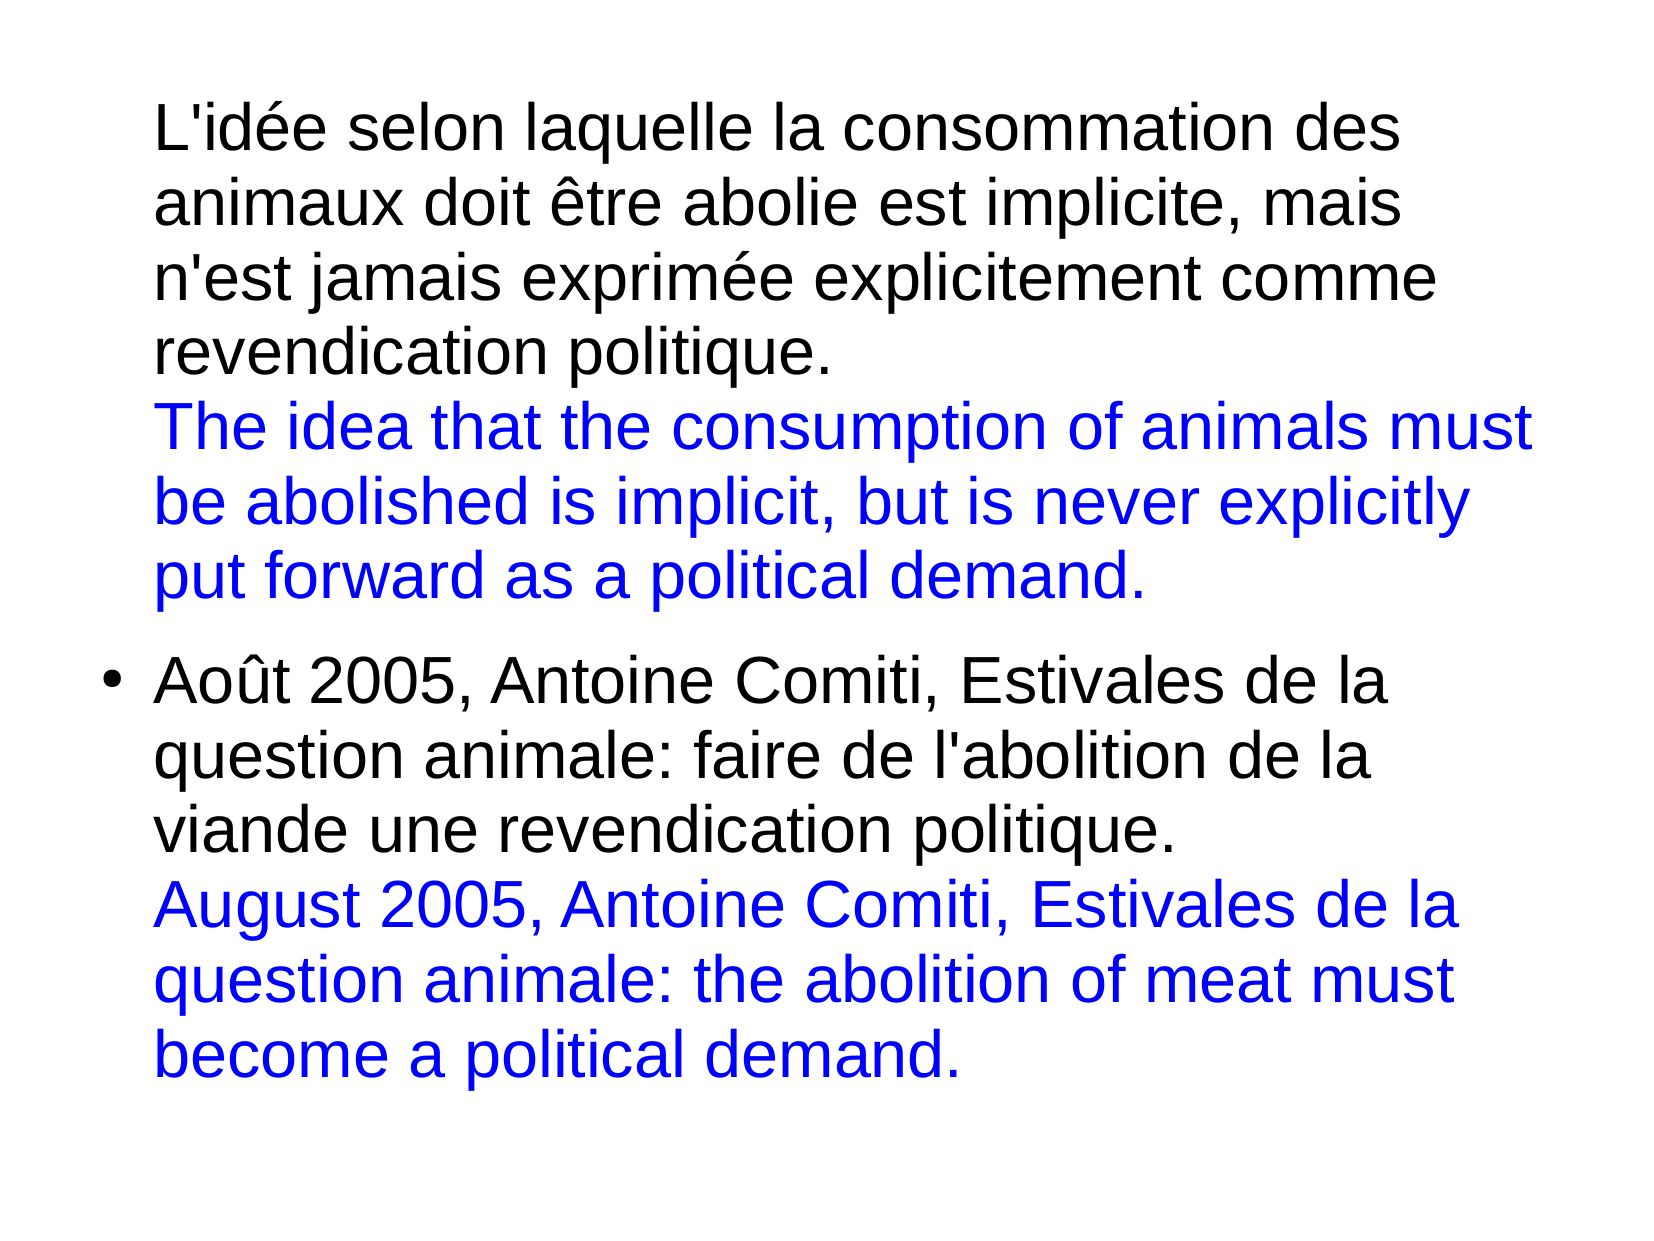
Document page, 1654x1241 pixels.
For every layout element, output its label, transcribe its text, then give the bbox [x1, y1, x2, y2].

list L'idée selon laquelle la consommation des animaux doit être abolie est implicite, mais n'est jamais exprimée explicitement comme revendication politique. The idea that the consumption of animals must be abolished is implicit, but is never explicitly put forward as a political demand. Août 2005, Antoine Comiti, Estivales de la question animale: faire de l'abolition de la viande une revendication politique. August 2005, Antoine Comiti, Estivales de la question animale: the abolition of meat must become a political demand. [82, 90, 1538, 1141]
